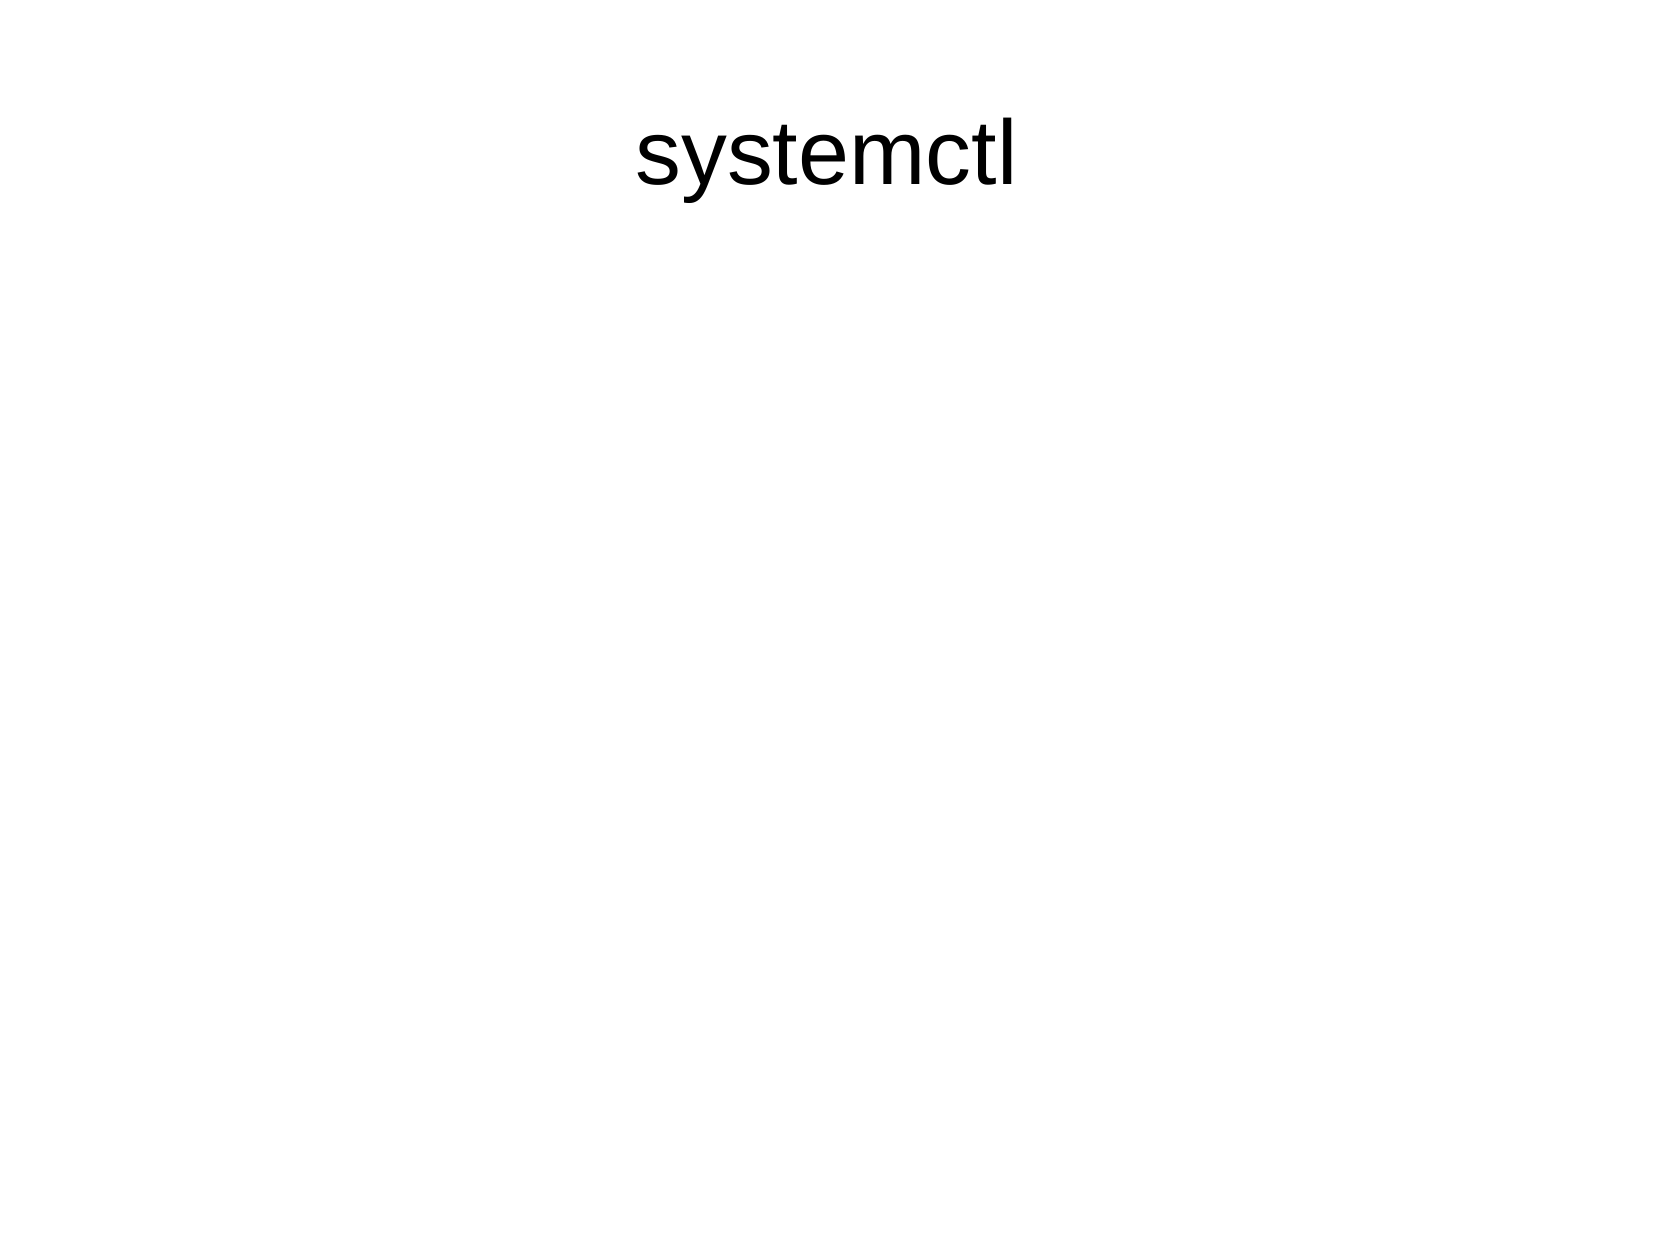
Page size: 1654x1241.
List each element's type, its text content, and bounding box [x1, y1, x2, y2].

title systemctl [82, 49, 1571, 257]
